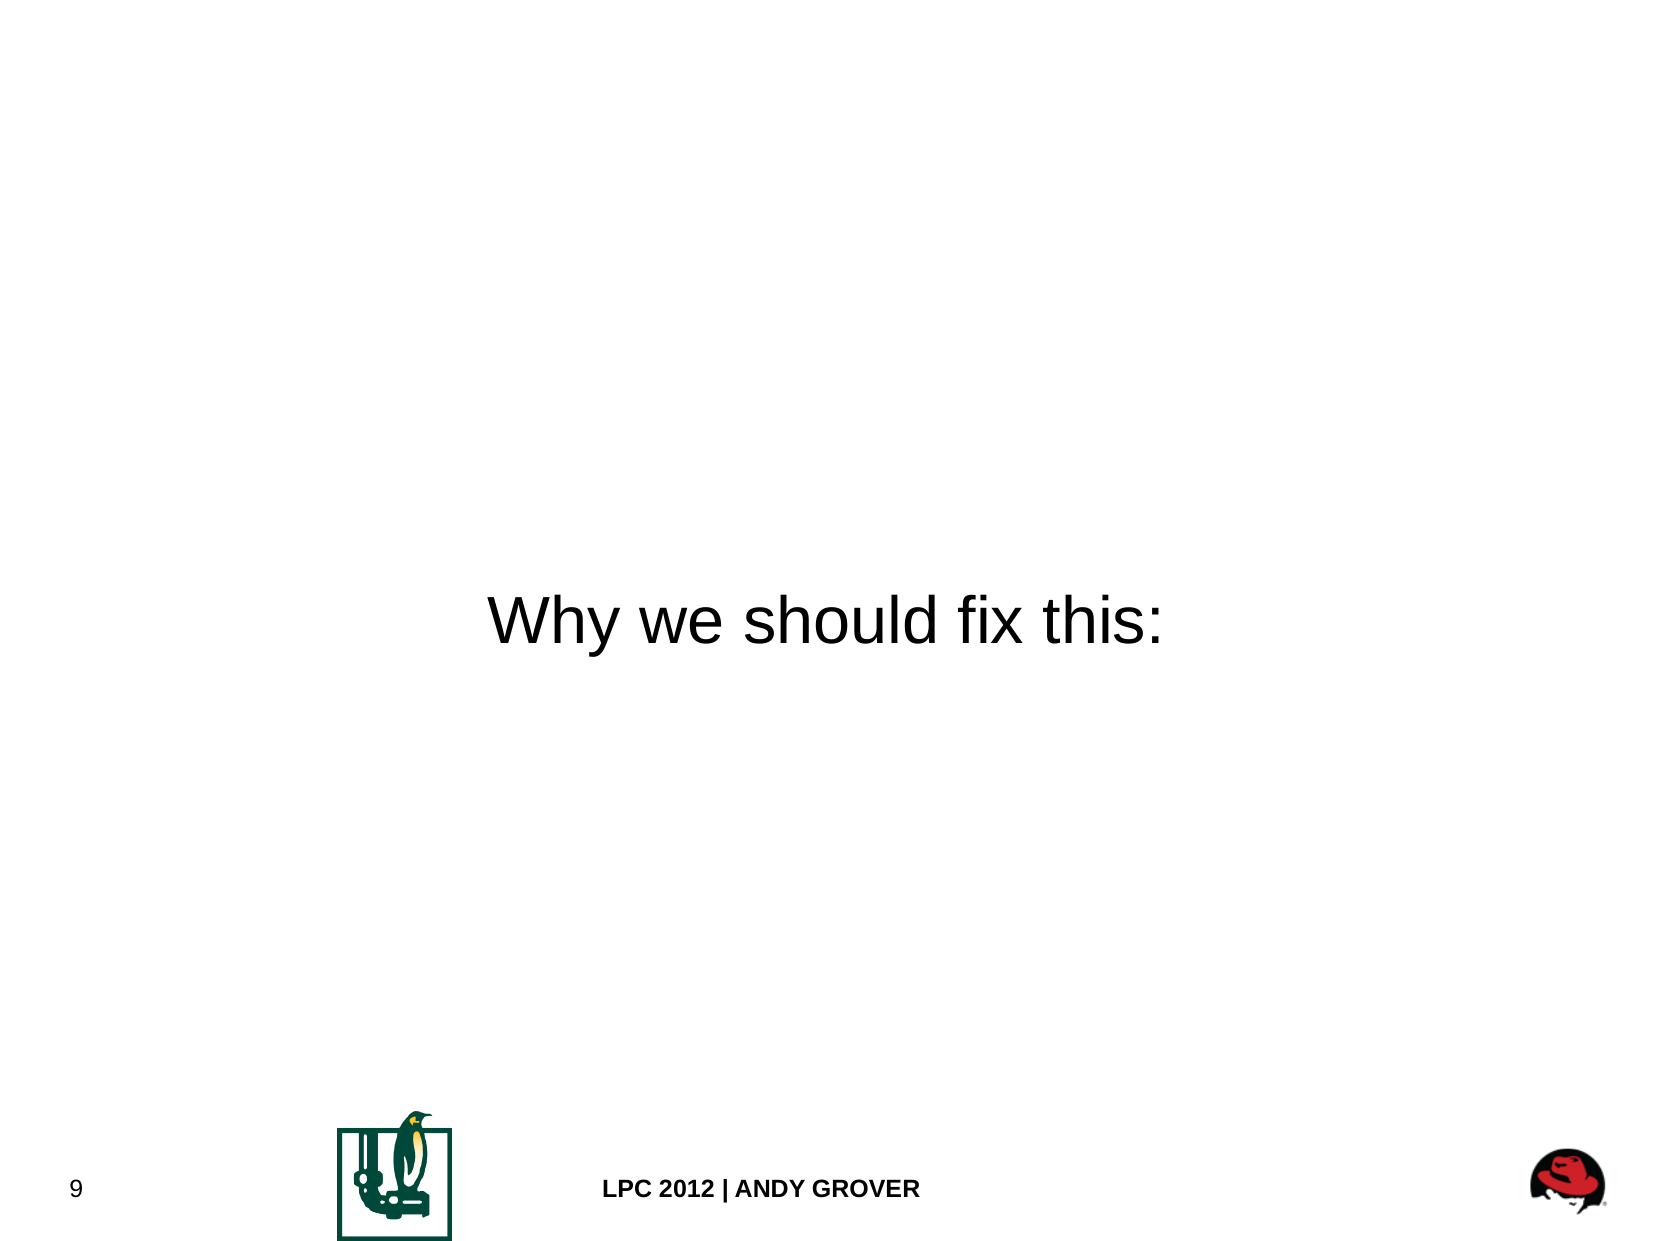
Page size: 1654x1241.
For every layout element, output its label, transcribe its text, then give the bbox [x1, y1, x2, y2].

subtitle Why we should fix this: [82, 119, 1571, 1121]
picture [1529, 1146, 1613, 1224]
picture [337, 1121, 452, 1241]
